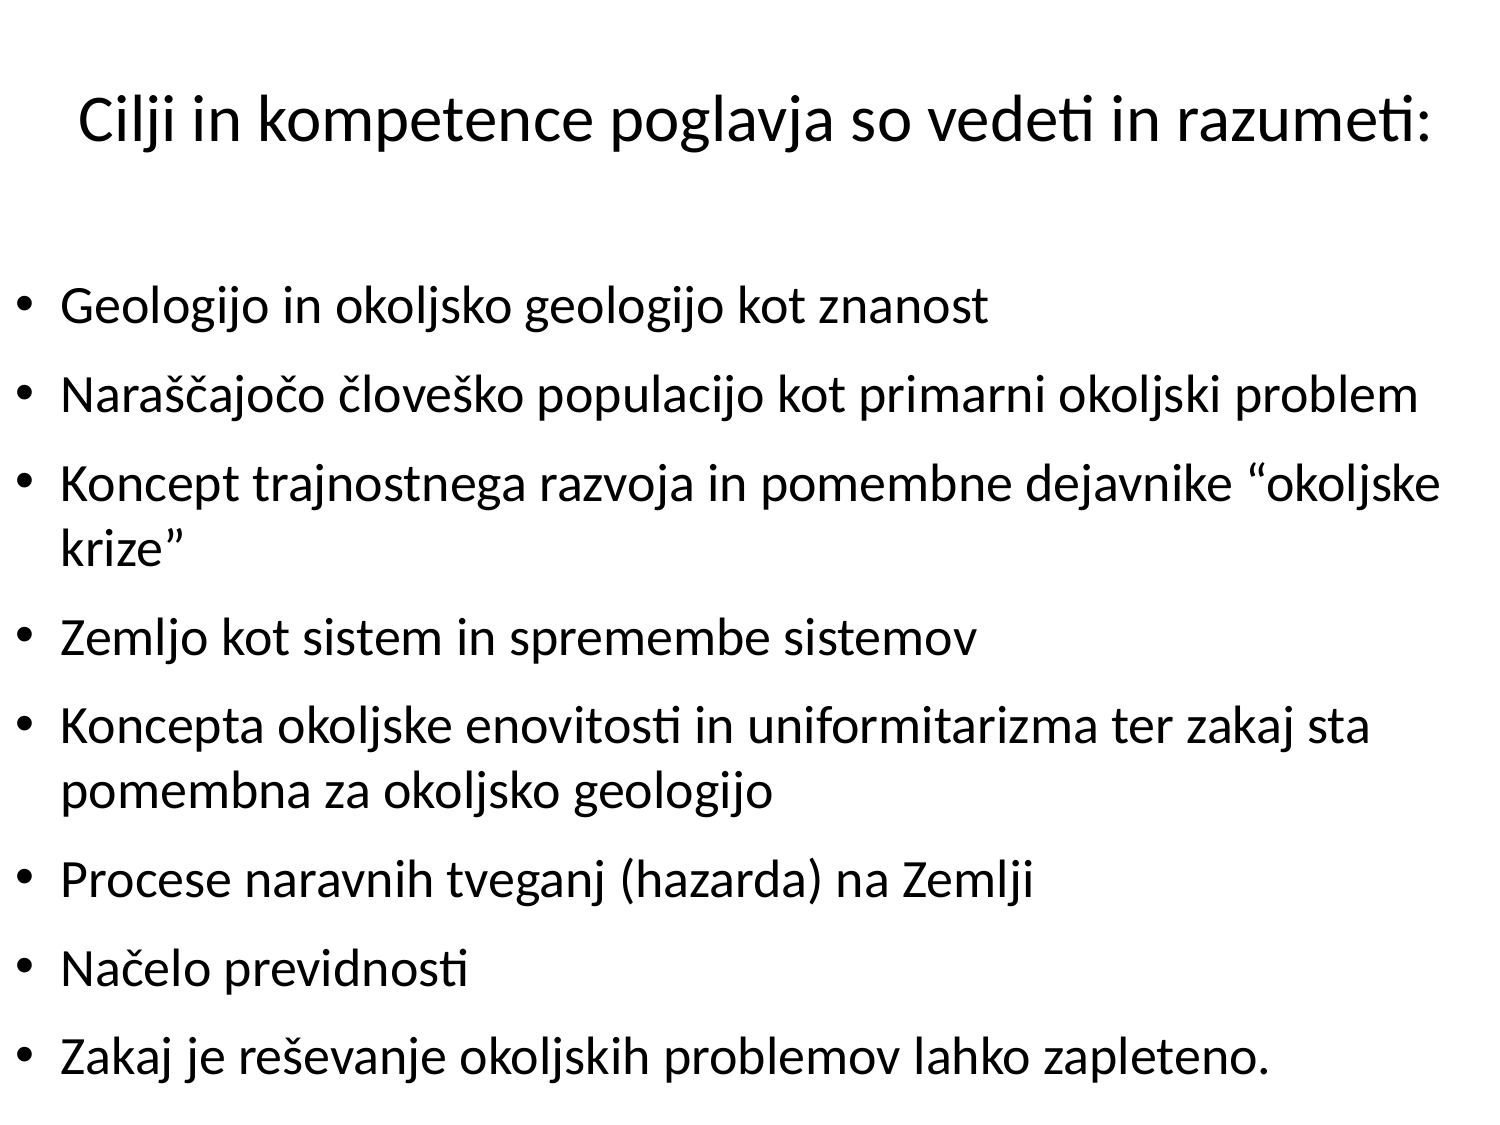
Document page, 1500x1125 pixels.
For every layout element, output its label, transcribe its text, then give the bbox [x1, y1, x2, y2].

list Geologijo in okoljsko geologijo kot znanost Naraščajočo človeško populacijo kot primarni okoljski problem Koncept trajnostnega razvoja in pomembne dejavnike “okoljske krize” Zemljo kot sistem in spremembe sistemov Koncepta okoljske enovitosti in uniformitarizma ter zakaj sta pomembna za okoljsko geologijo Procese naravnih tveganj (hazarda) na Zemlji Načelo previdnosti Zakaj je reševanje okoljskih problemov lahko zapleteno. [0, 262, 1500, 1094]
title Cilji in kompetence poglavja so vedeti in razumeti: [41, 42, 1459, 188]
